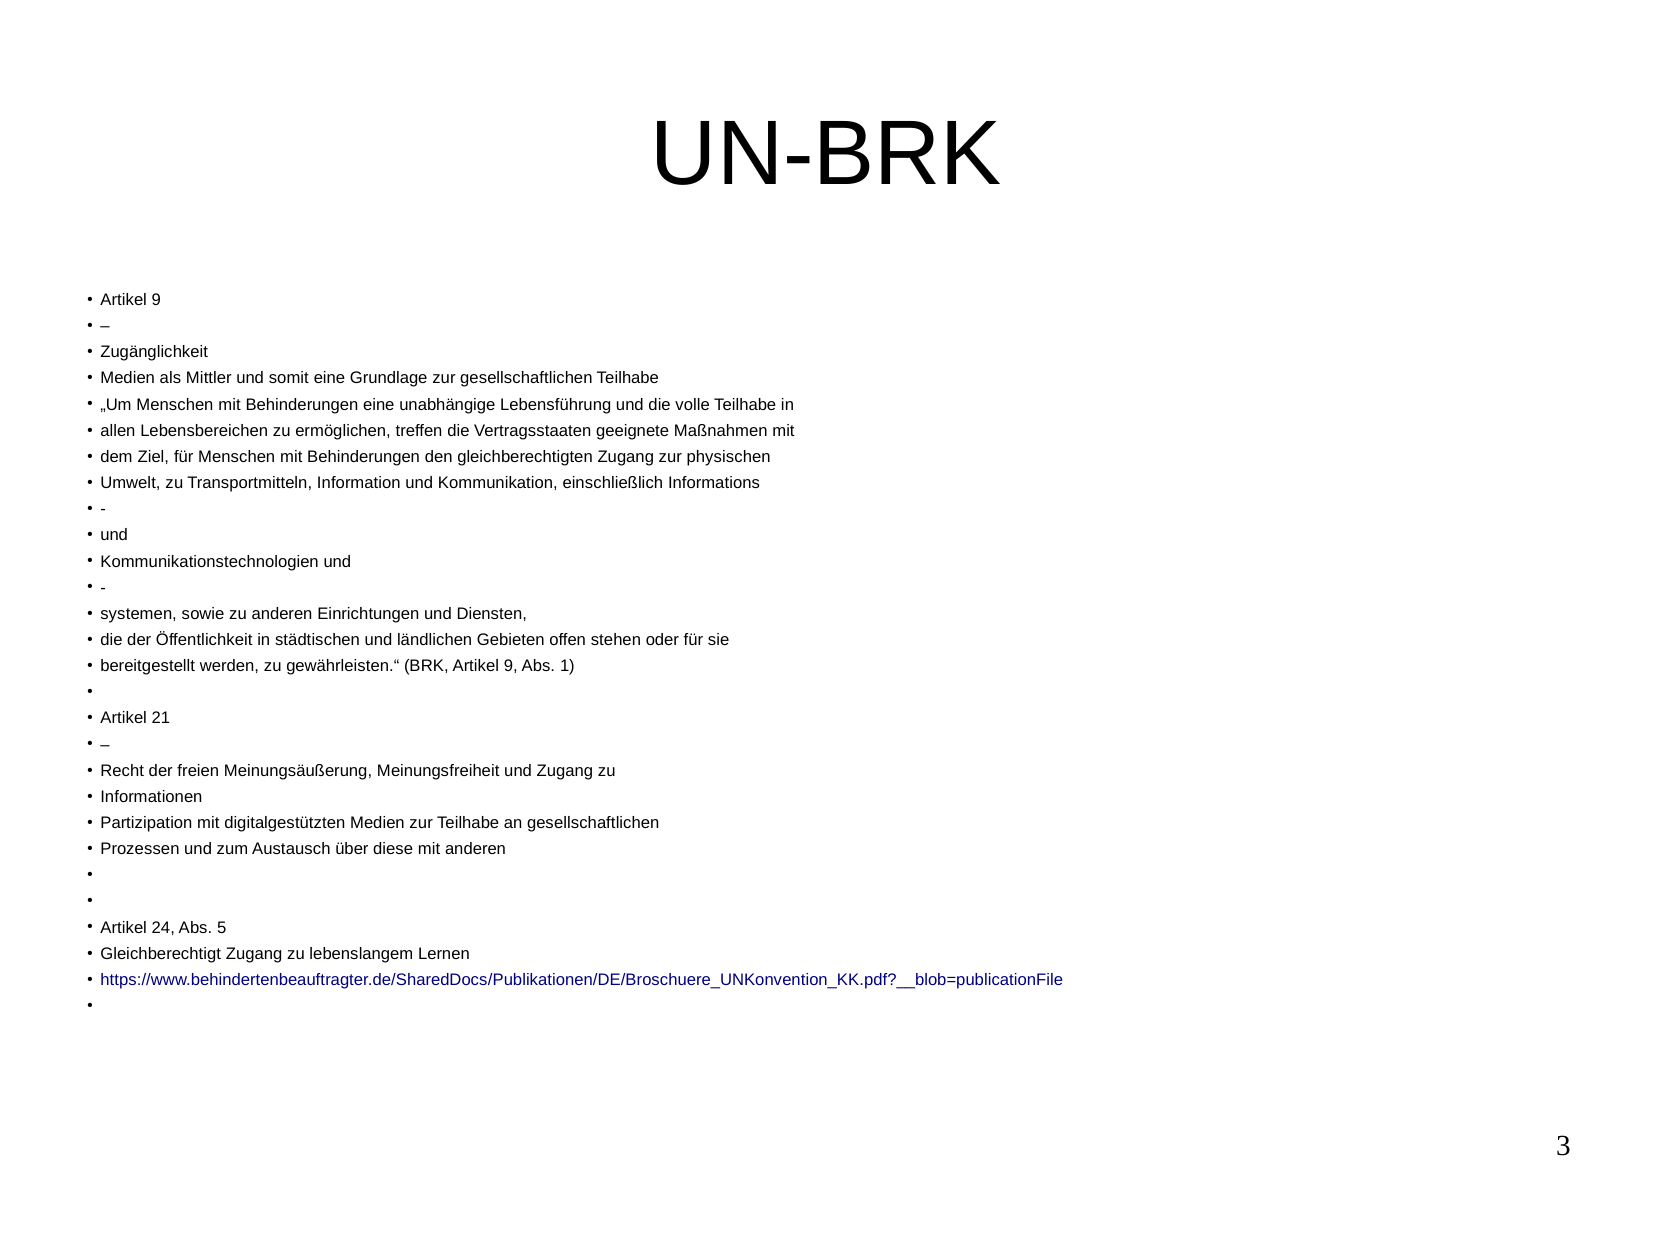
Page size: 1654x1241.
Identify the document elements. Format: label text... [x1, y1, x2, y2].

list Artikel 9 – Zugänglichkeit Medien als Mittler und somit eine Grundlage zur gesellschaftlichen Teilhabe „Um Menschen mit Behinderungen eine unabhängige Lebensführung und die volle Teilhabe in allen Lebensbereichen zu ermöglichen, treffen die Vertragsstaaten geeignete Maßnahmen mit dem Ziel, für Menschen mit Behinderungen den gleichberechtigten Zugang zur physischen Umwelt, zu Transportmitteln, Information und Kommunikation, einschließlich Informations - und Kommunikationstechnologien und - systemen, sowie zu anderen Einrichtungen und Diensten, die der Öffentlichkeit in städtischen und ländlichen Gebieten offen stehen oder für sie bereitgestellt werden, zu gewährleisten.“ (BRK, Artikel 9, Abs. 1) Artikel 21 – Recht der freien Meinungsäußerung, Meinungsfreiheit und Zugang zu Informationen Partizipation mit digitalgestützten Medien zur Teilhabe an gesellschaftlichen Prozessen und zum Austausch über diese mit anderen Artikel 24, Abs. 5 Gleichberechtigt Zugang zu lebenslangem Lernen https://www.behindertenbeauftragter.de/SharedDocs/Publikationen/DE/Broschuere_UNKonvention_KK.pdf?__blob=publicationFile [82, 290, 1571, 1010]
title UN-BRK [82, 49, 1571, 257]
